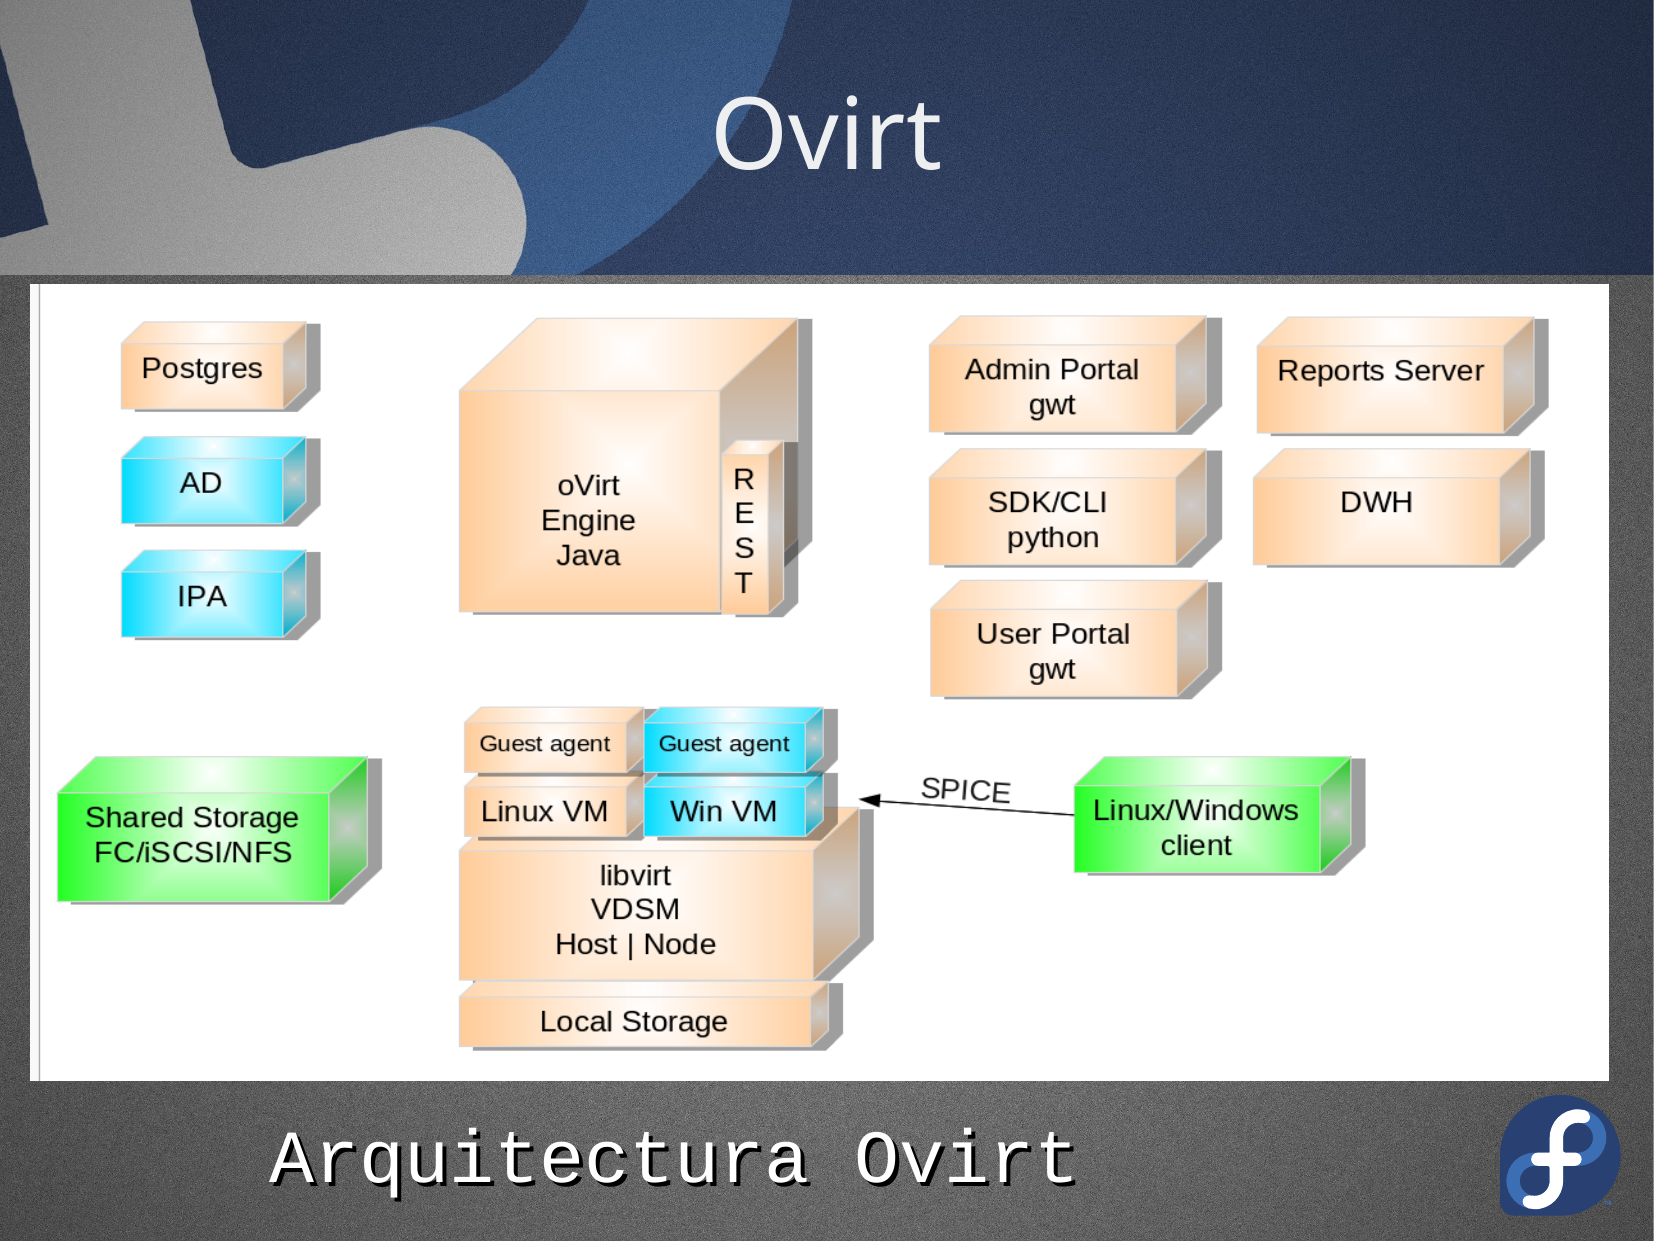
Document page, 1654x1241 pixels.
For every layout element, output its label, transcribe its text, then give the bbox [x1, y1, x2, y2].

text_box Arquitectura Ovirt [255, 1050, 1306, 1215]
picture [0, 0, 1654, 1241]
text_box Ovirt [88, 29, 1565, 237]
